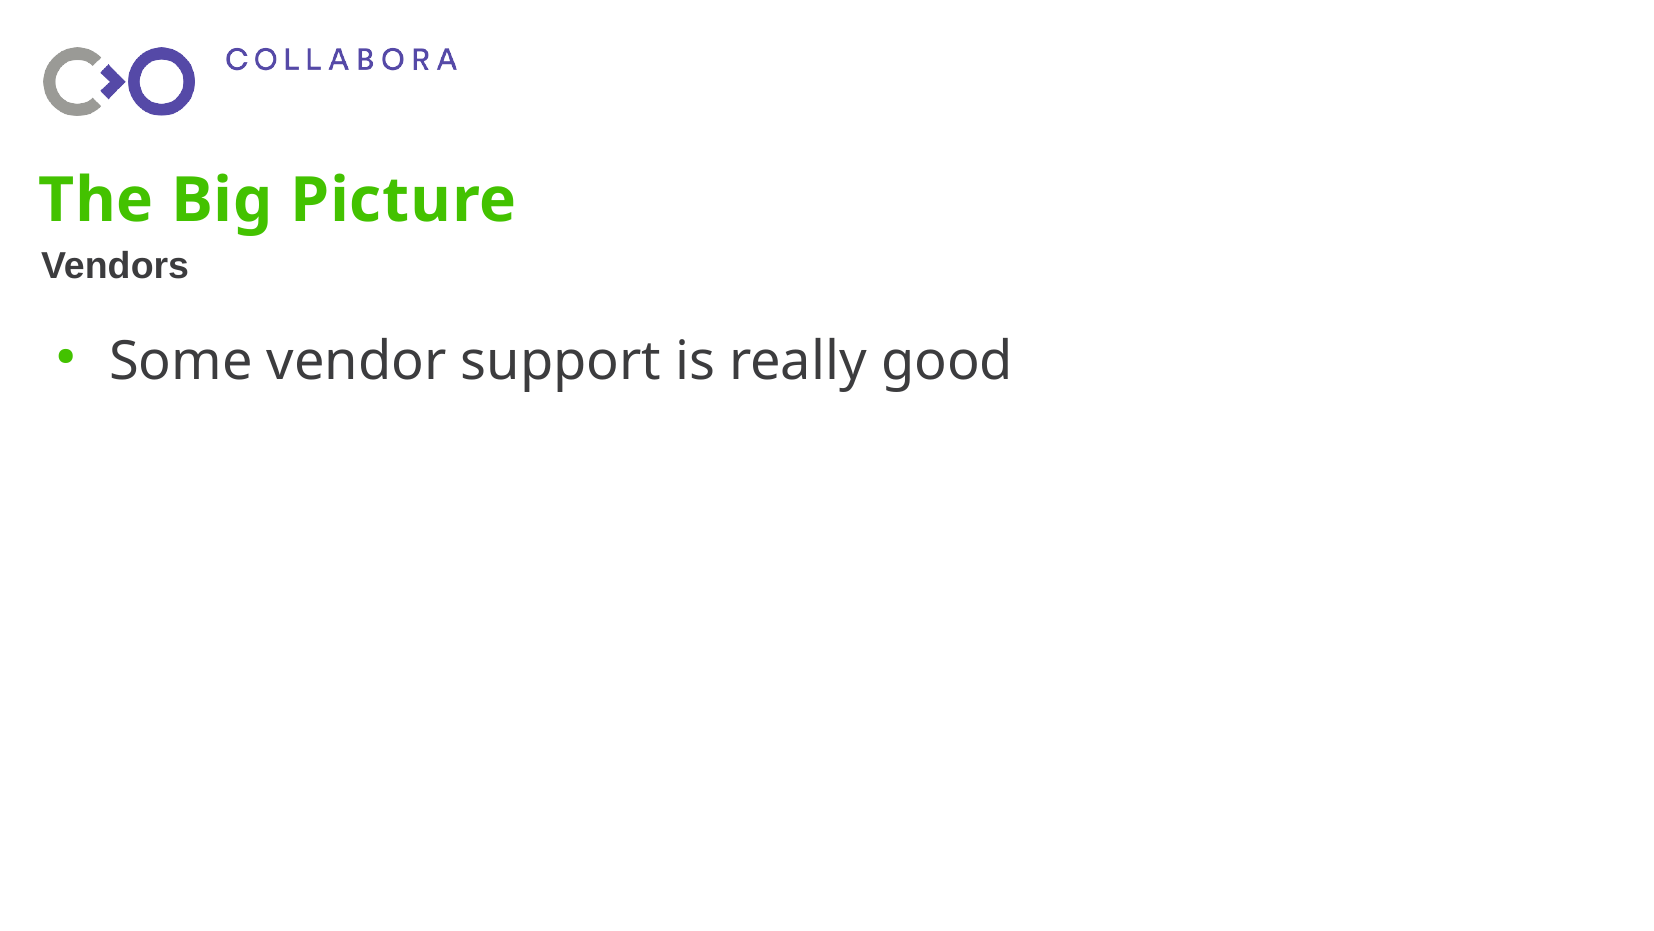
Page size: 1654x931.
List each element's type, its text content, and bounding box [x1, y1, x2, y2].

title The Big Picture [38, 159, 1614, 216]
text_box Vendors [41, 240, 1614, 290]
picture [43, 47, 457, 116]
list Some vendor support is really good [38, 325, 1614, 581]
